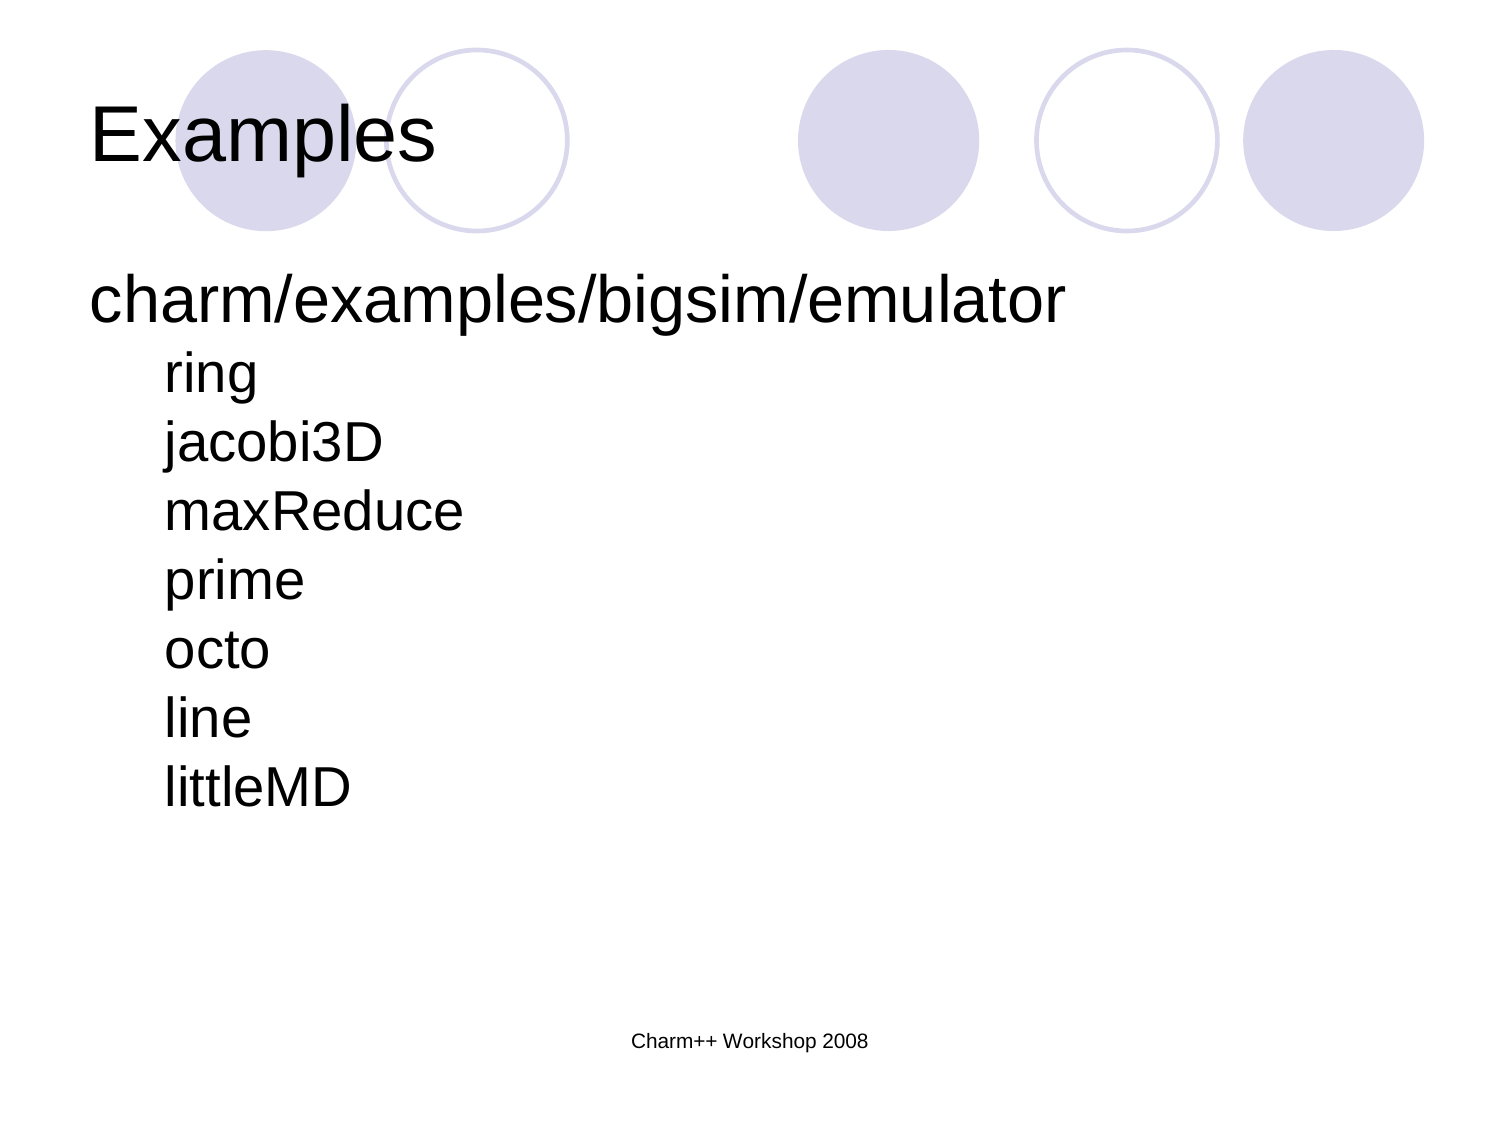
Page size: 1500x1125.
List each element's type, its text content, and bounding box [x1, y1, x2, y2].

title Examples [75, 45, 1426, 233]
list charm/examples/bigsim/emulator ring jacobi3D maxReduce prime octo line littleMD [75, 262, 1426, 1006]
